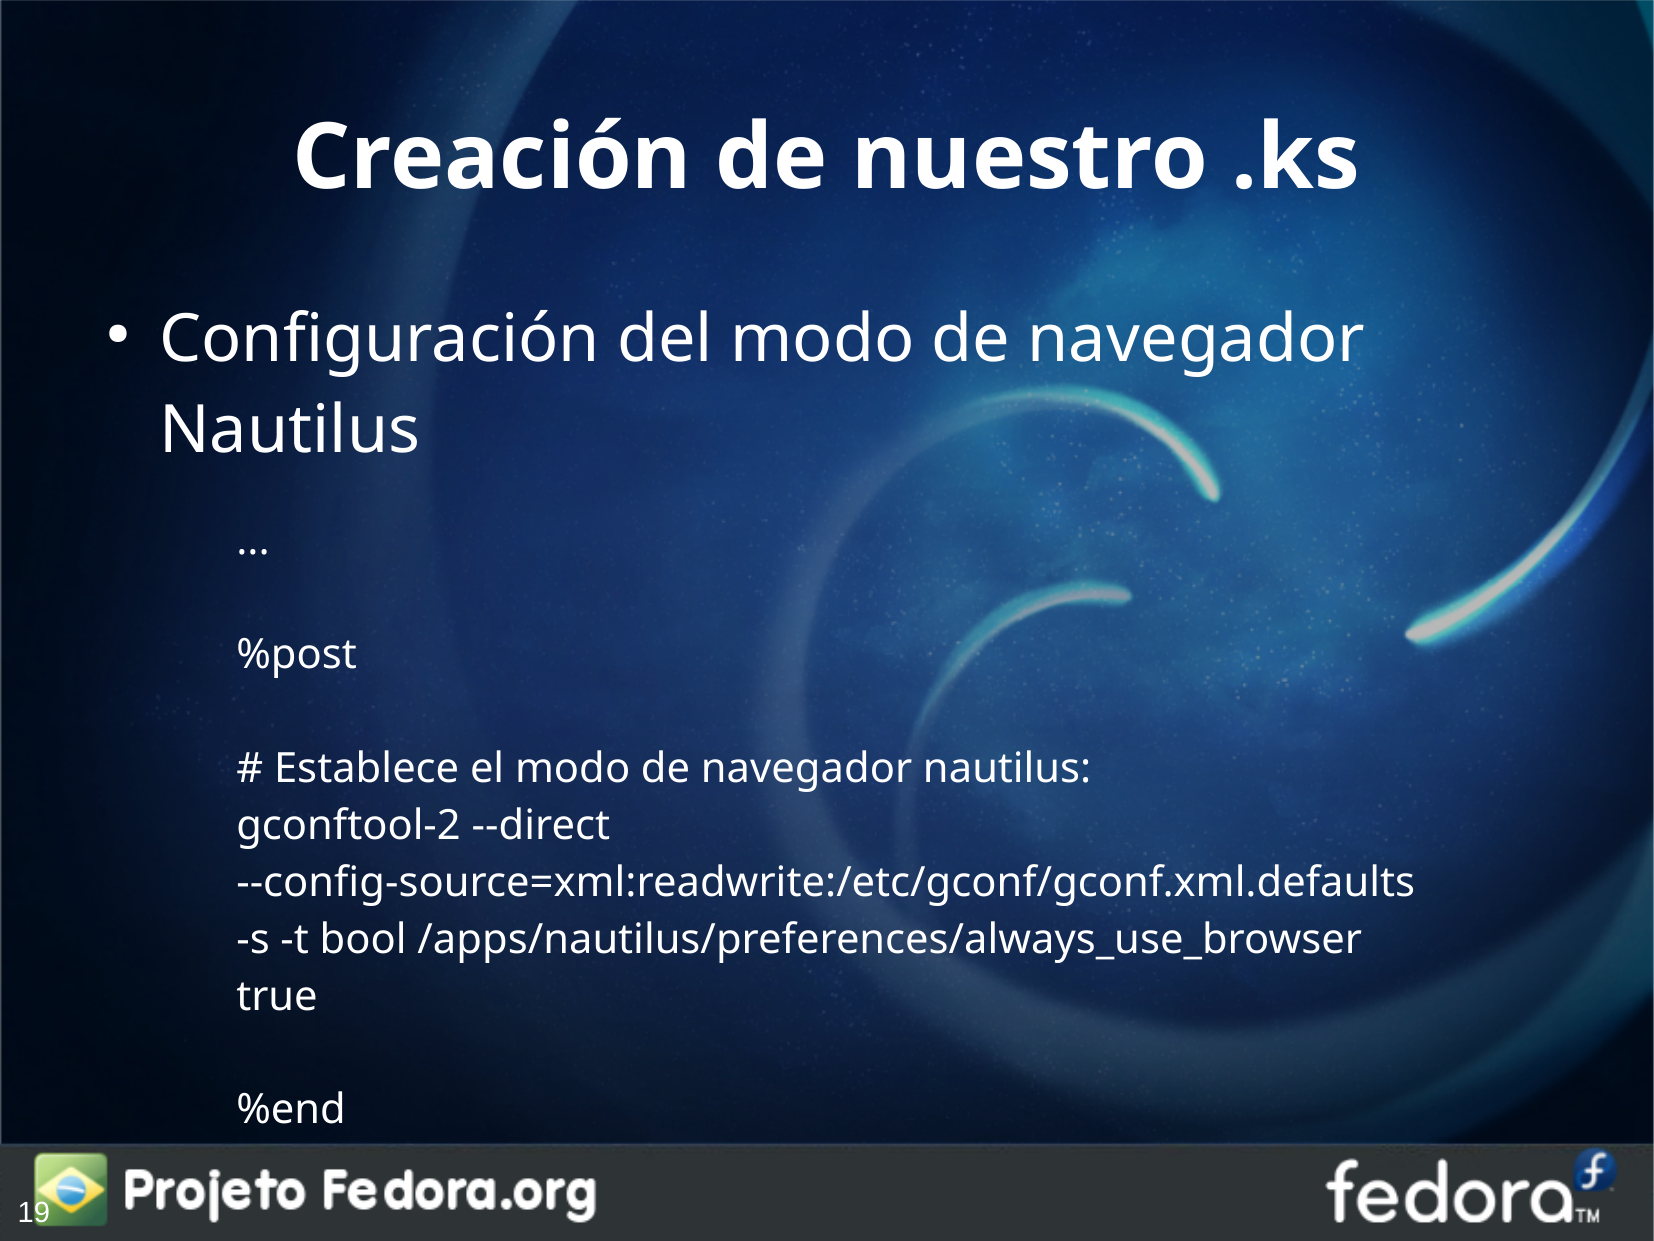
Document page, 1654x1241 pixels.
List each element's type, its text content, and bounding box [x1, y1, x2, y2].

picture [0, 0, 1654, 1241]
text_box ... %post # Establece el modo de navegador nautilus: gconftool-2 --direct --config-source=xml:readwrite:/etc/gconf/gconf.xml.defaults -s -t bool /apps/nautilus/preferences/always_use_browser true %end [221, 502, 1433, 1051]
title Creación de nuestro .ks [82, 49, 1571, 257]
list Configuración del modo de navegador Nautilus [88, 290, 1577, 1123]
